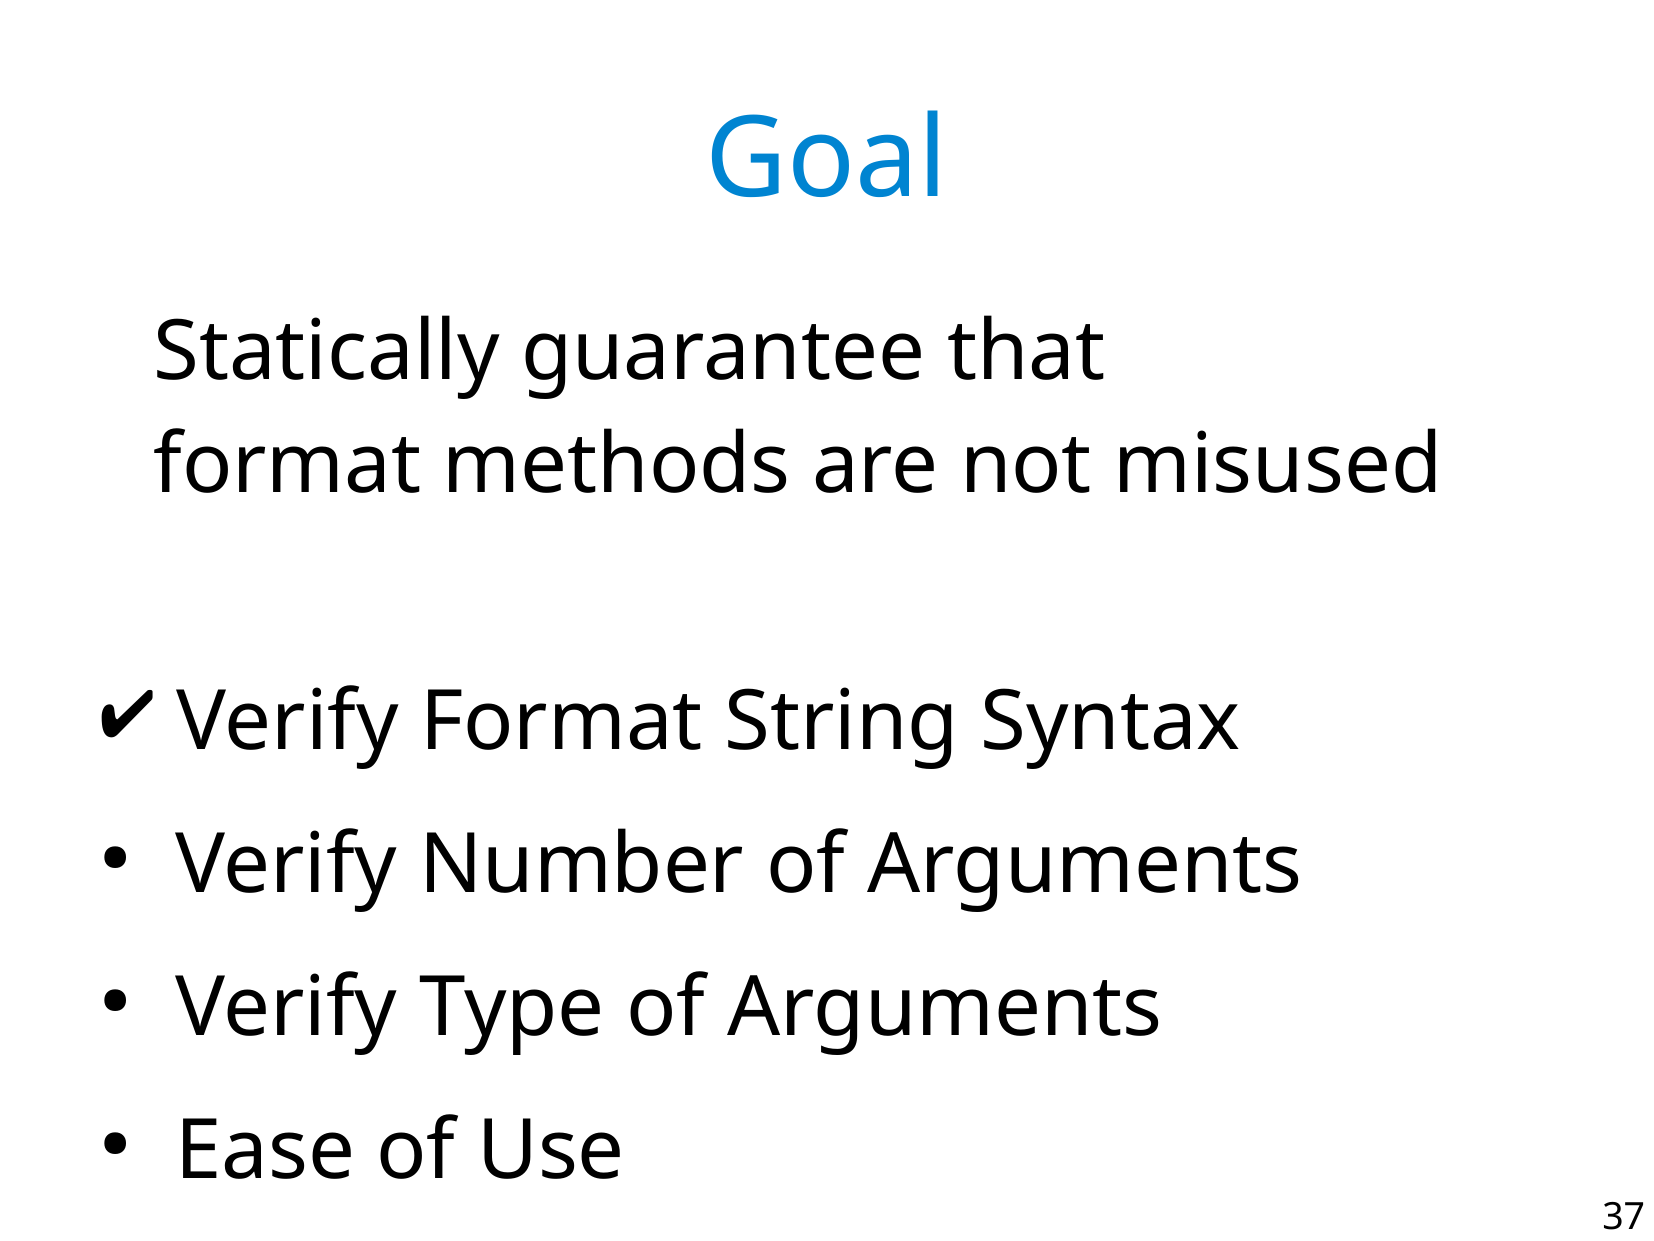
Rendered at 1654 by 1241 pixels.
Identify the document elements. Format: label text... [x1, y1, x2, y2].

title Goal [82, 49, 1571, 257]
list Statically guarantee that format methods are not misused Verify Format String Syntax Verify Number of Arguments Verify Type of Arguments Ease of Use [82, 290, 1571, 1241]
